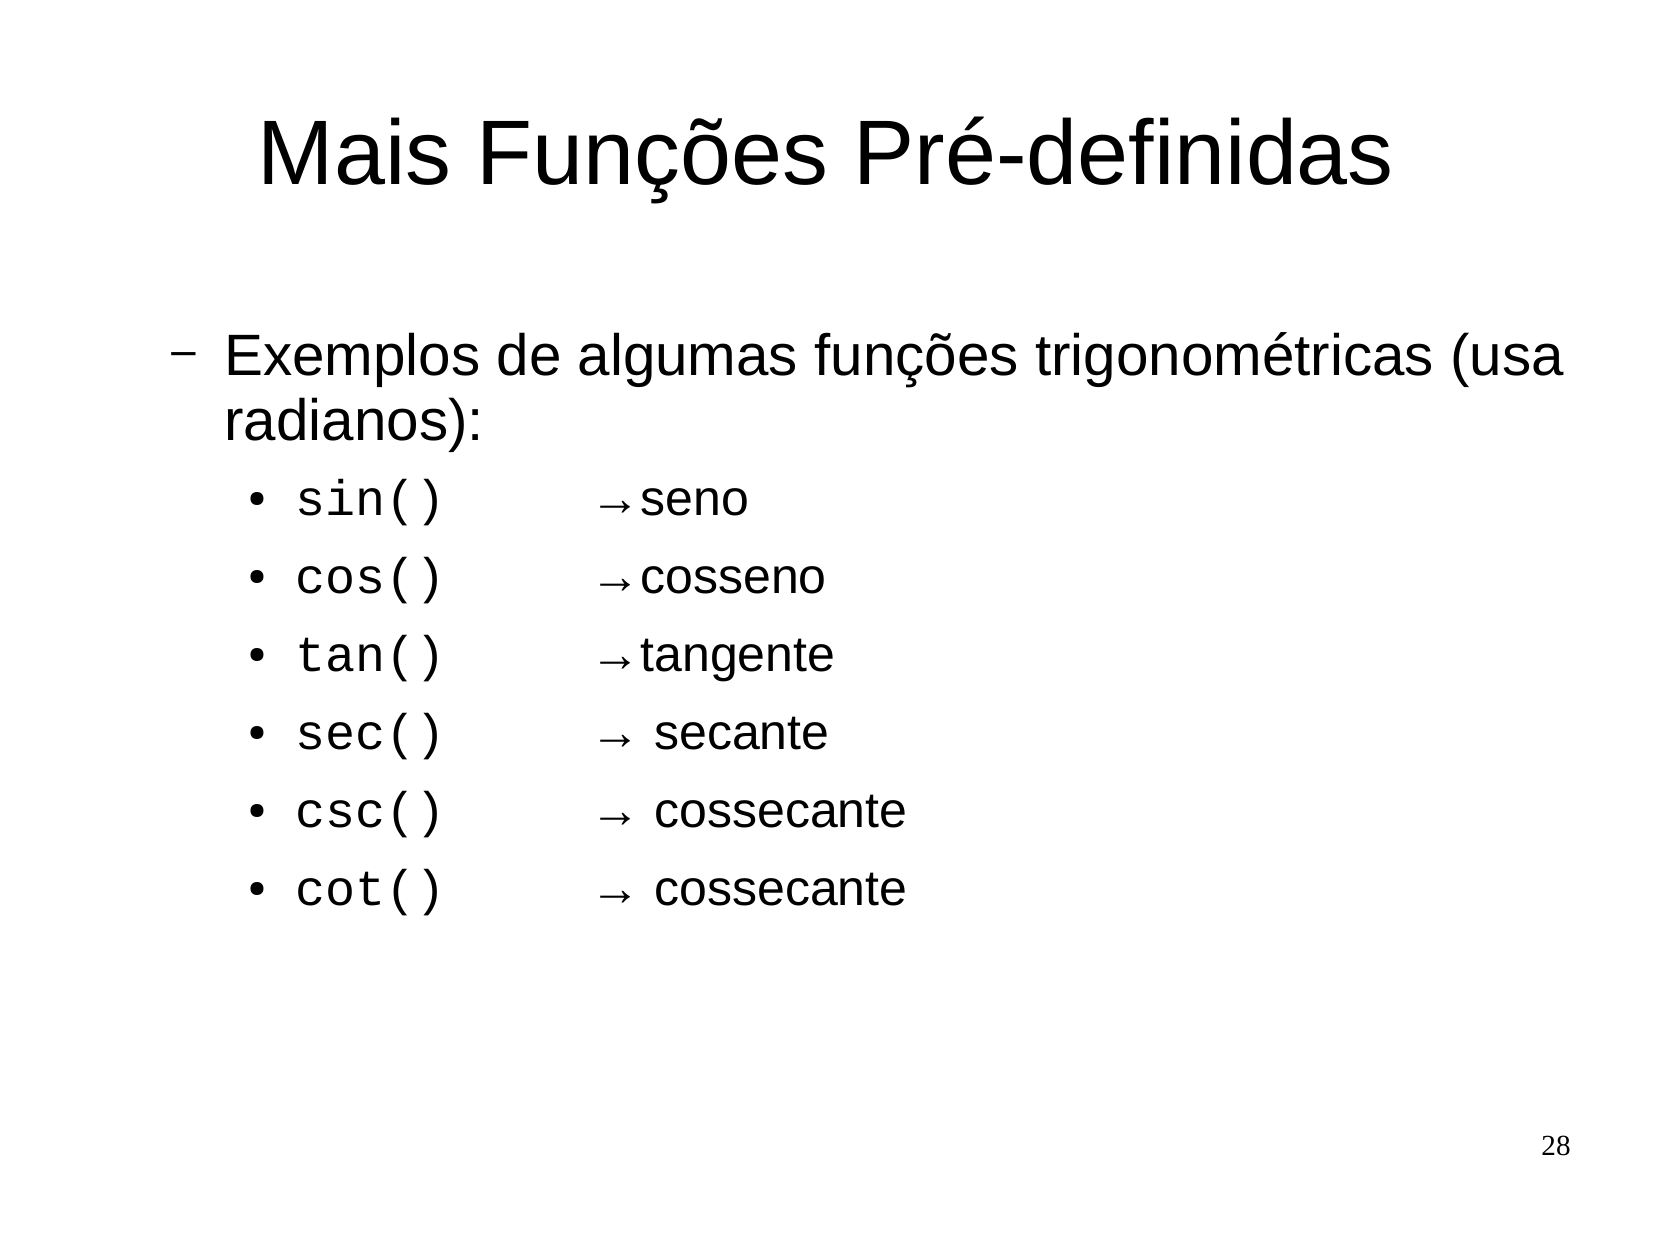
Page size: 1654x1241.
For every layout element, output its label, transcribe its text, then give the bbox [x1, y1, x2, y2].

title Mais Funções Pré-definidas [82, 49, 1571, 224]
list Exemplos de algumas funções trigonométricas (usa radianos): sin() →seno cos() →cosseno tan() →tangente sec() → secante csc() → cossecante cot() → cossecante [82, 224, 1571, 1123]
